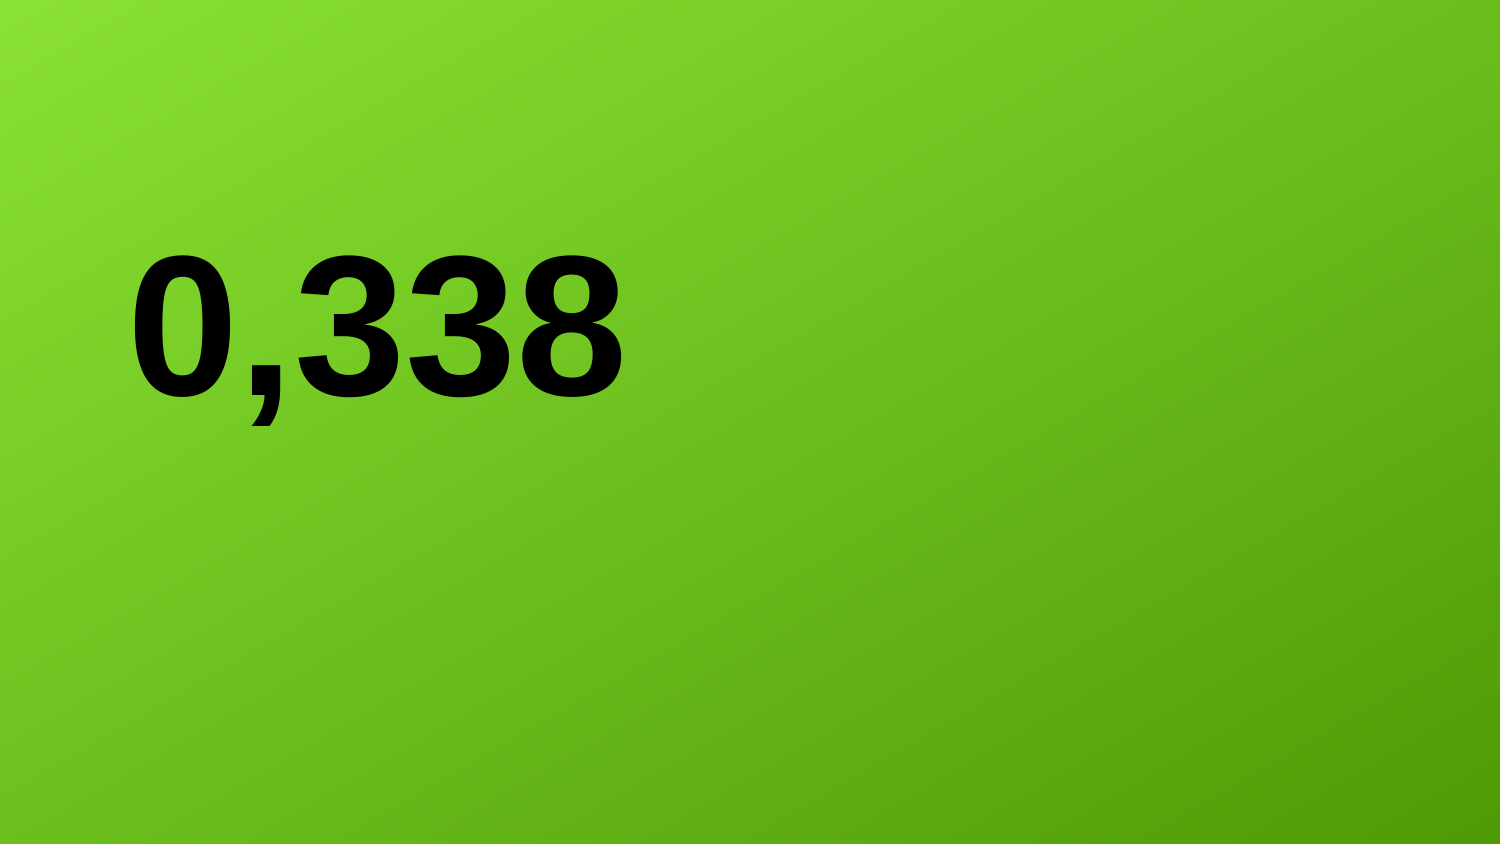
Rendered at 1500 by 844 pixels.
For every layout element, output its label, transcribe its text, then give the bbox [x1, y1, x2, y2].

title 0,338 [112, 259, 1388, 451]
